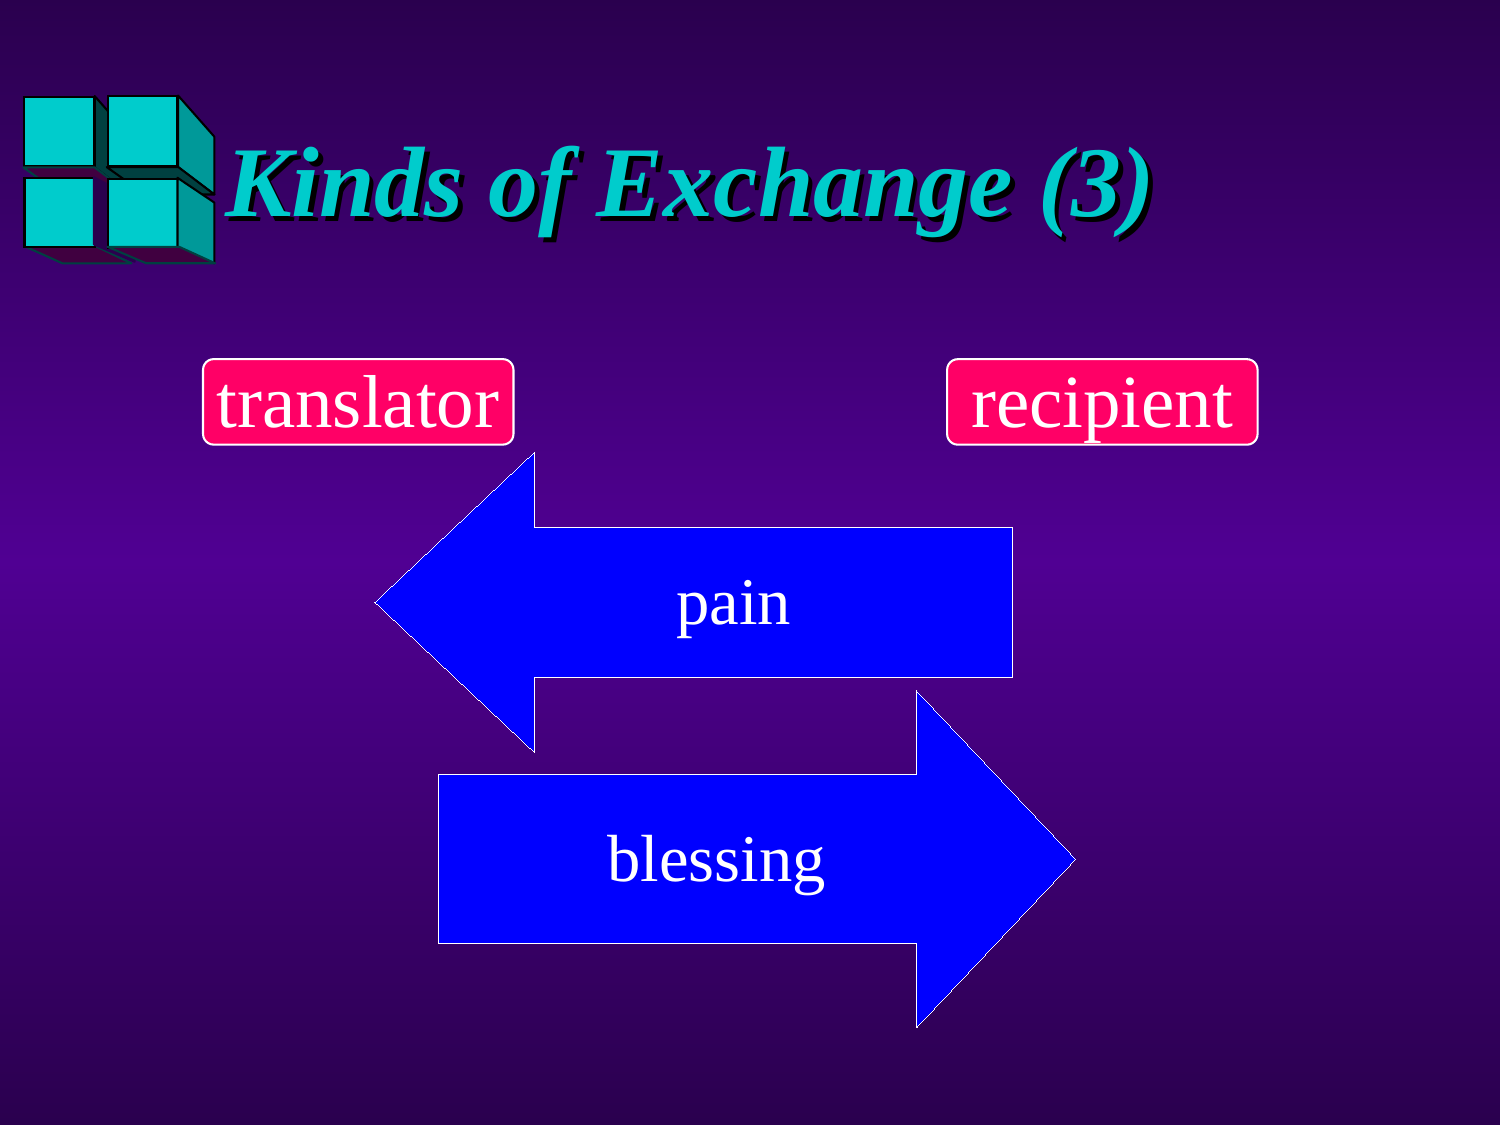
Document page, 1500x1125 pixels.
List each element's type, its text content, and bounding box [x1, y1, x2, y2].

text_box pain [374, 452, 1013, 753]
text_box blessing [438, 690, 1076, 1028]
text_box translator [203, 359, 514, 445]
text_box recipient [947, 359, 1258, 445]
title Kinds of Exchange (3) [224, 62, 1388, 303]
